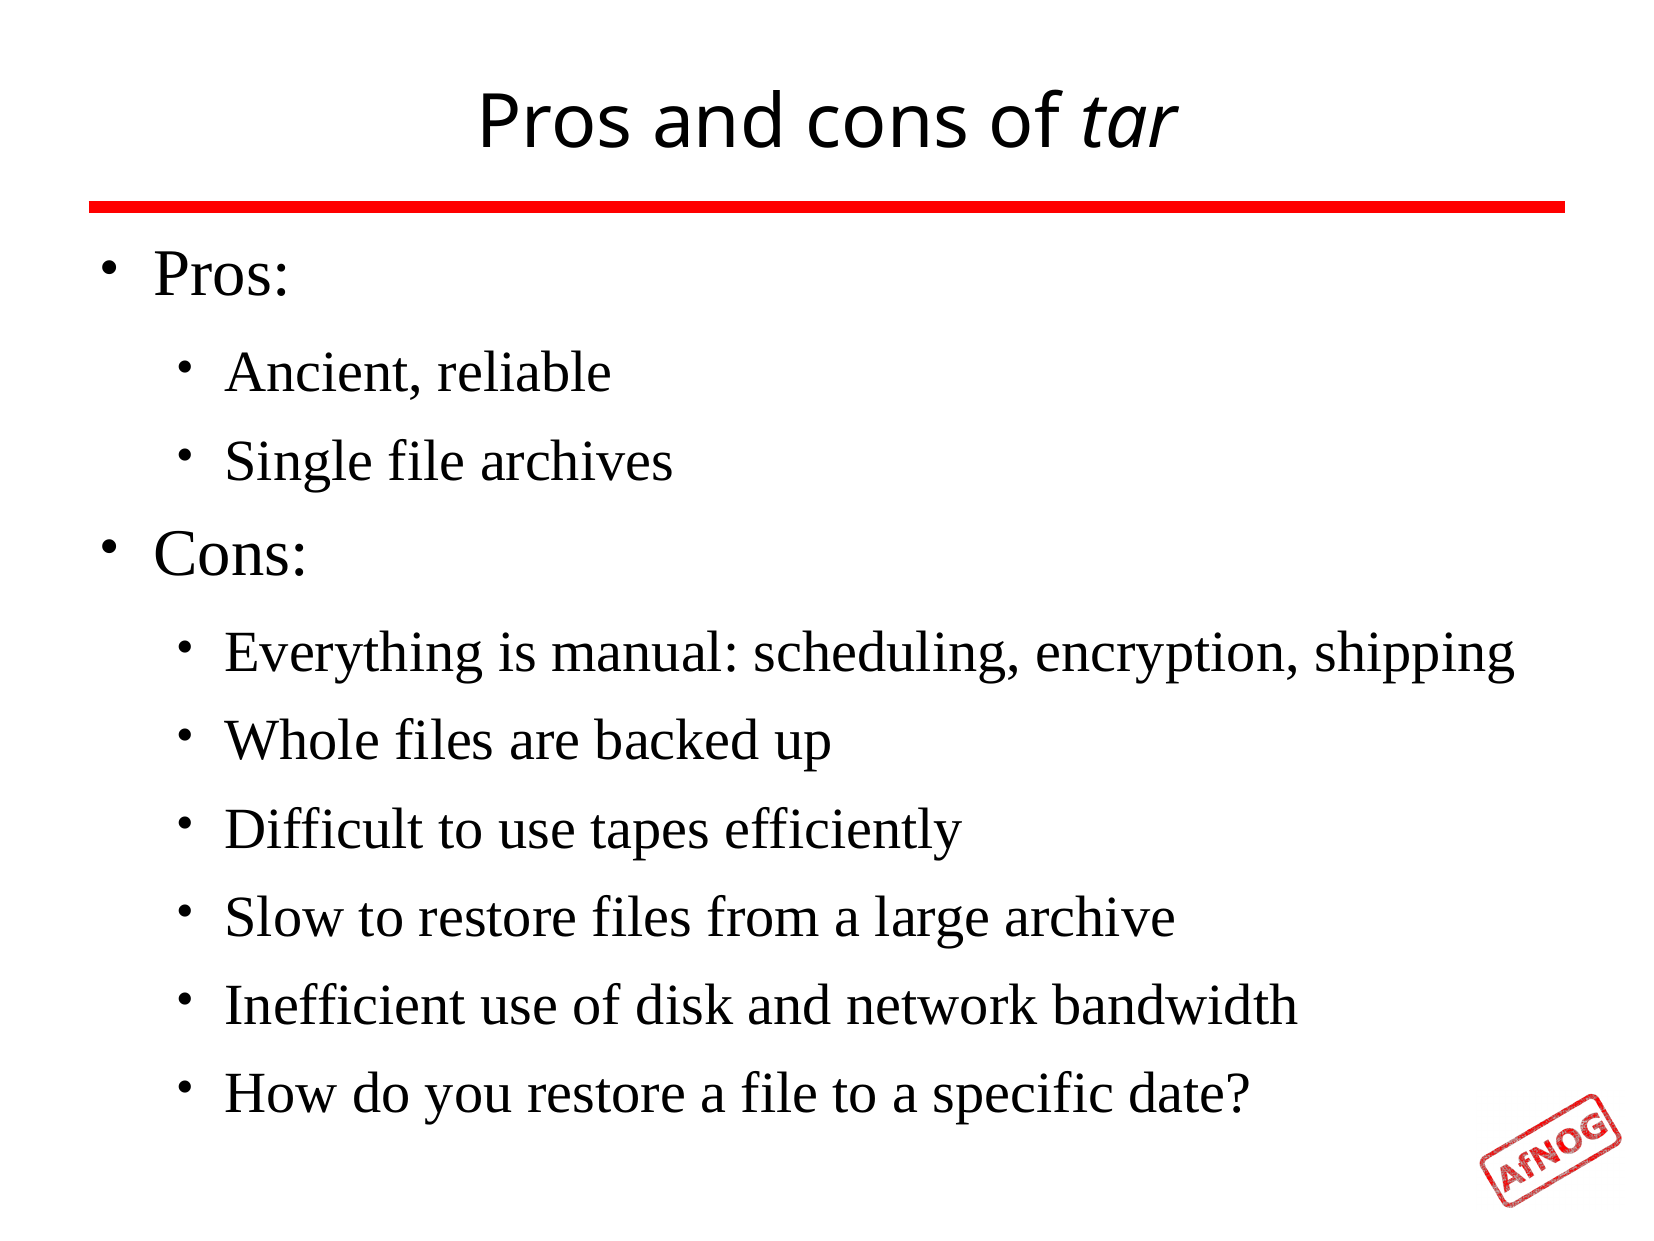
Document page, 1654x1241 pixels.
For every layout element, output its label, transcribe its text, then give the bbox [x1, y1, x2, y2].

title Pros and cons of tar [88, 29, 1565, 207]
list Pros: Ancient, reliable Single file archives Cons: Everything is manual: scheduling, encryption, shipping Whole files are backed up Difficult to use tapes efficiently Slow to restore files from a large archive Inefficient use of disk and network bandwidth How do you restore a file to a specific date? [82, 236, 1571, 1126]
picture [1476, 1090, 1625, 1211]
